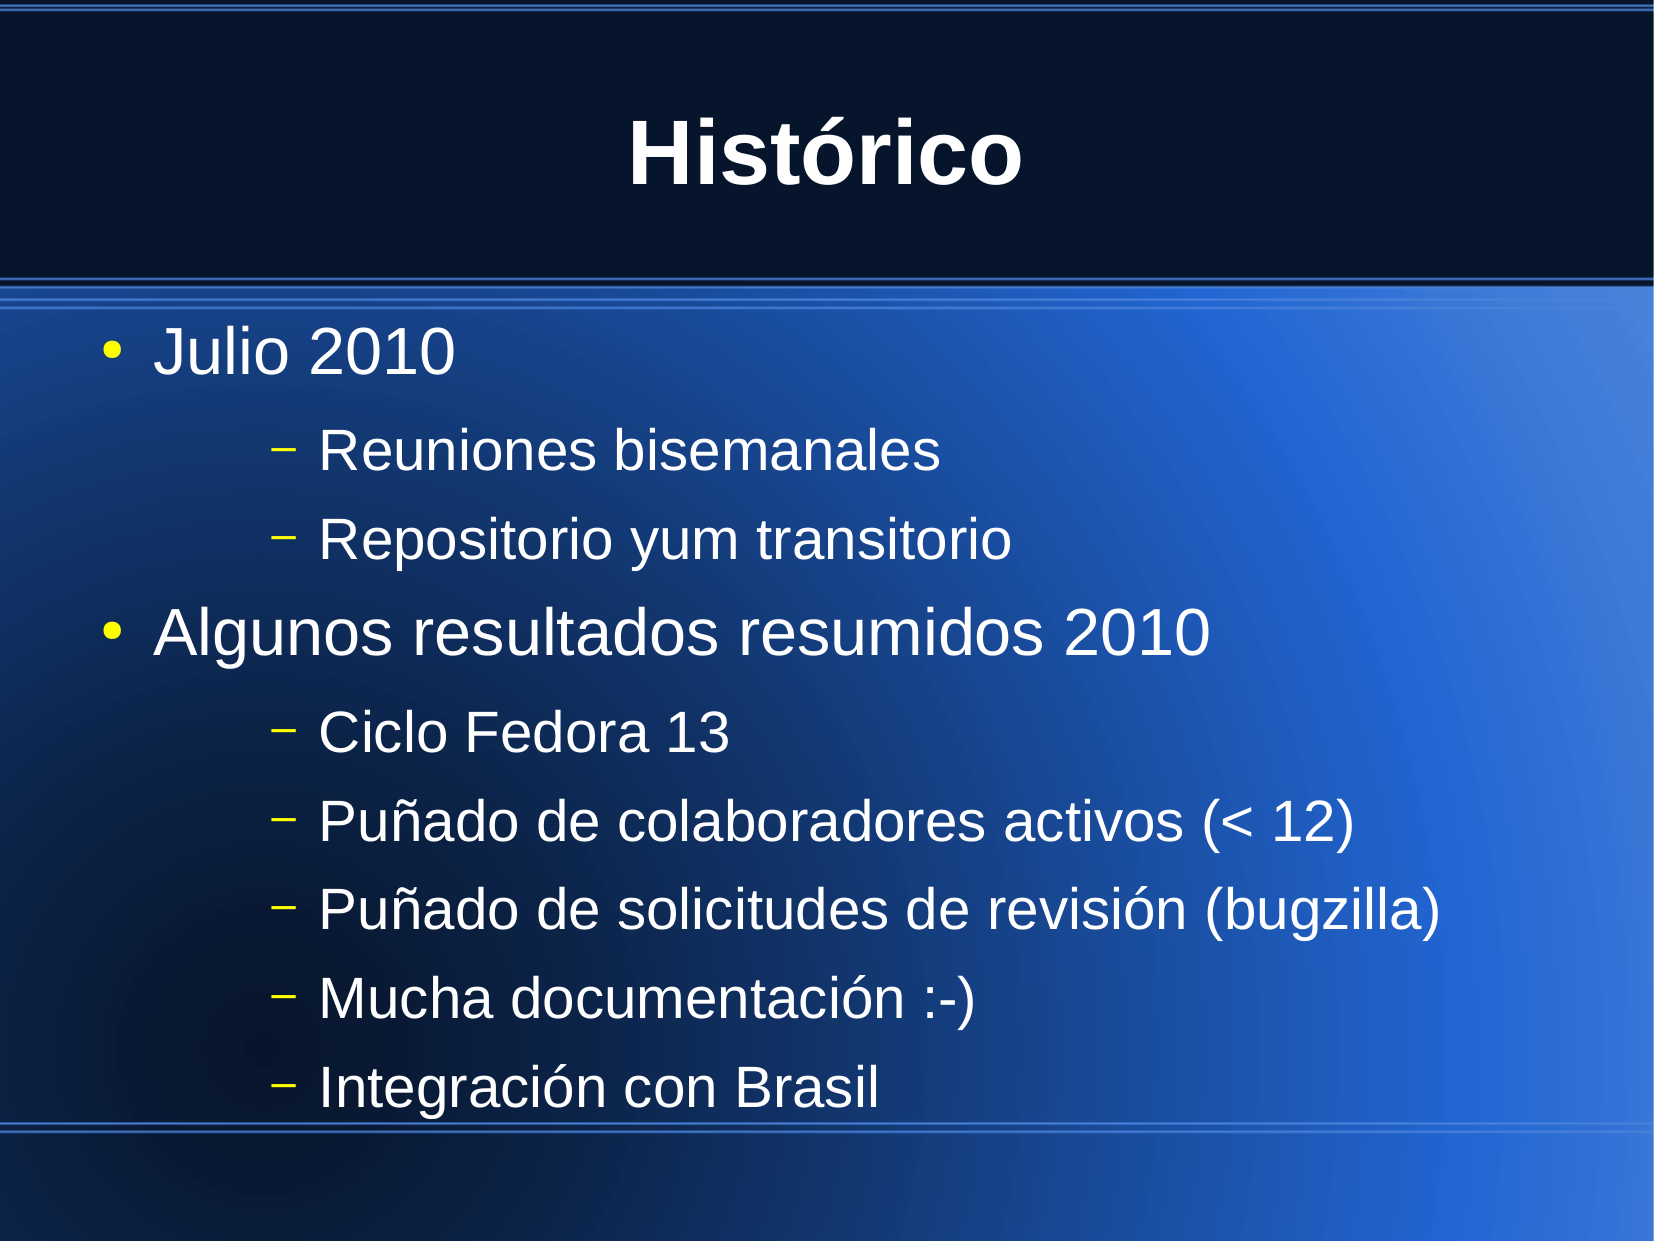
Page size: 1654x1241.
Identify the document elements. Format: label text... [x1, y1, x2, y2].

title Histórico [82, 49, 1571, 257]
list Julio 2010 Reuniones bisemanales Repositorio yum transitorio Algunos resultados resumidos 2010 Ciclo Fedora 13 Puñado de colaboradores activos (< 12) Puñado de solicitudes de revisión (bugzilla) Mucha documentación :-) Integración con Brasil [82, 313, 1571, 1120]
picture [0, 0, 1654, 1241]
